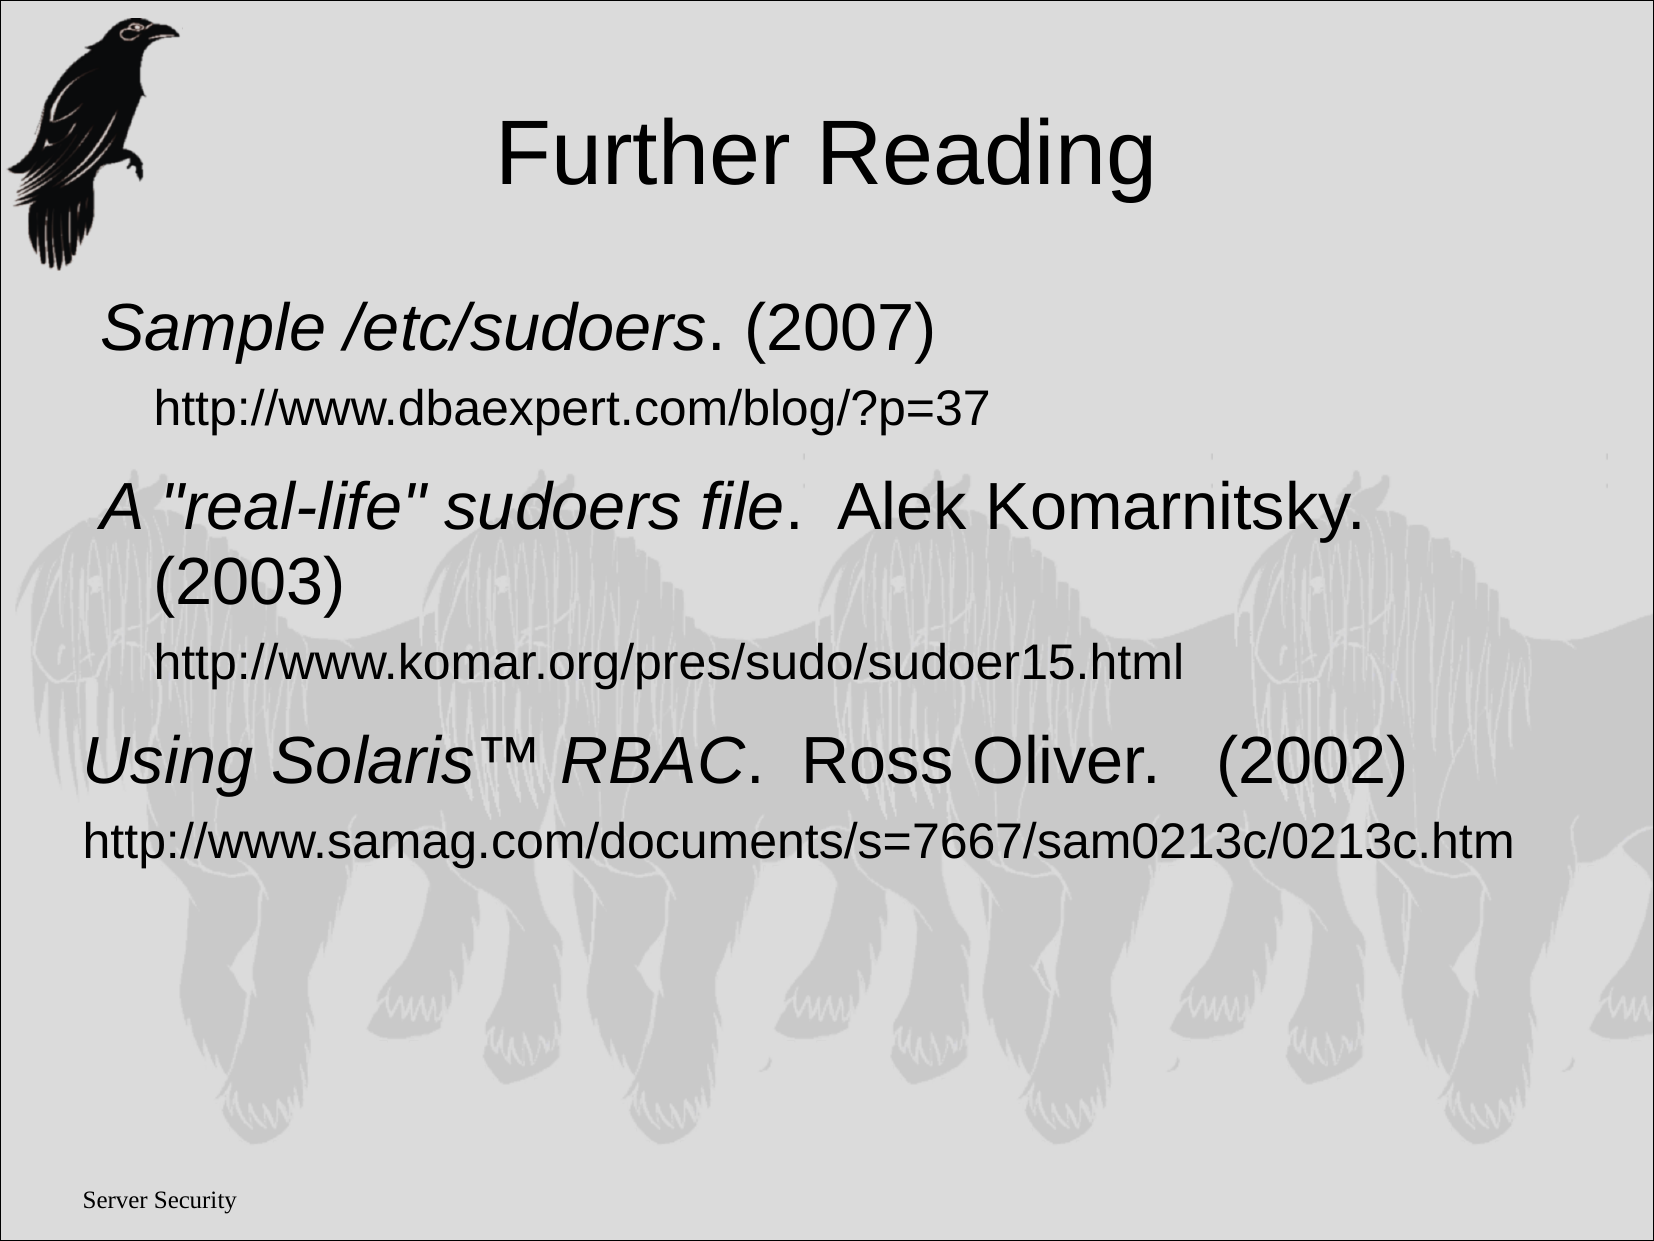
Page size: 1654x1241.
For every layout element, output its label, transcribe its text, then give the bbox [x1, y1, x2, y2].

title Further Reading [82, 49, 1571, 257]
list Sample /etc/sudoers. (2007) http://www.dbaexpert.com/blog/?p=37 A "real-life" sudoers file. Alek Komarnitsky. (2003) http://www.komar.org/pres/sudo/sudoer15.html Using Solaris™ RBAC. Ross Oliver. (2002) http://www.samag.com/documents/s=7667/sam0213c/0213c.htm [82, 290, 1571, 1109]
picture [5, 18, 183, 271]
